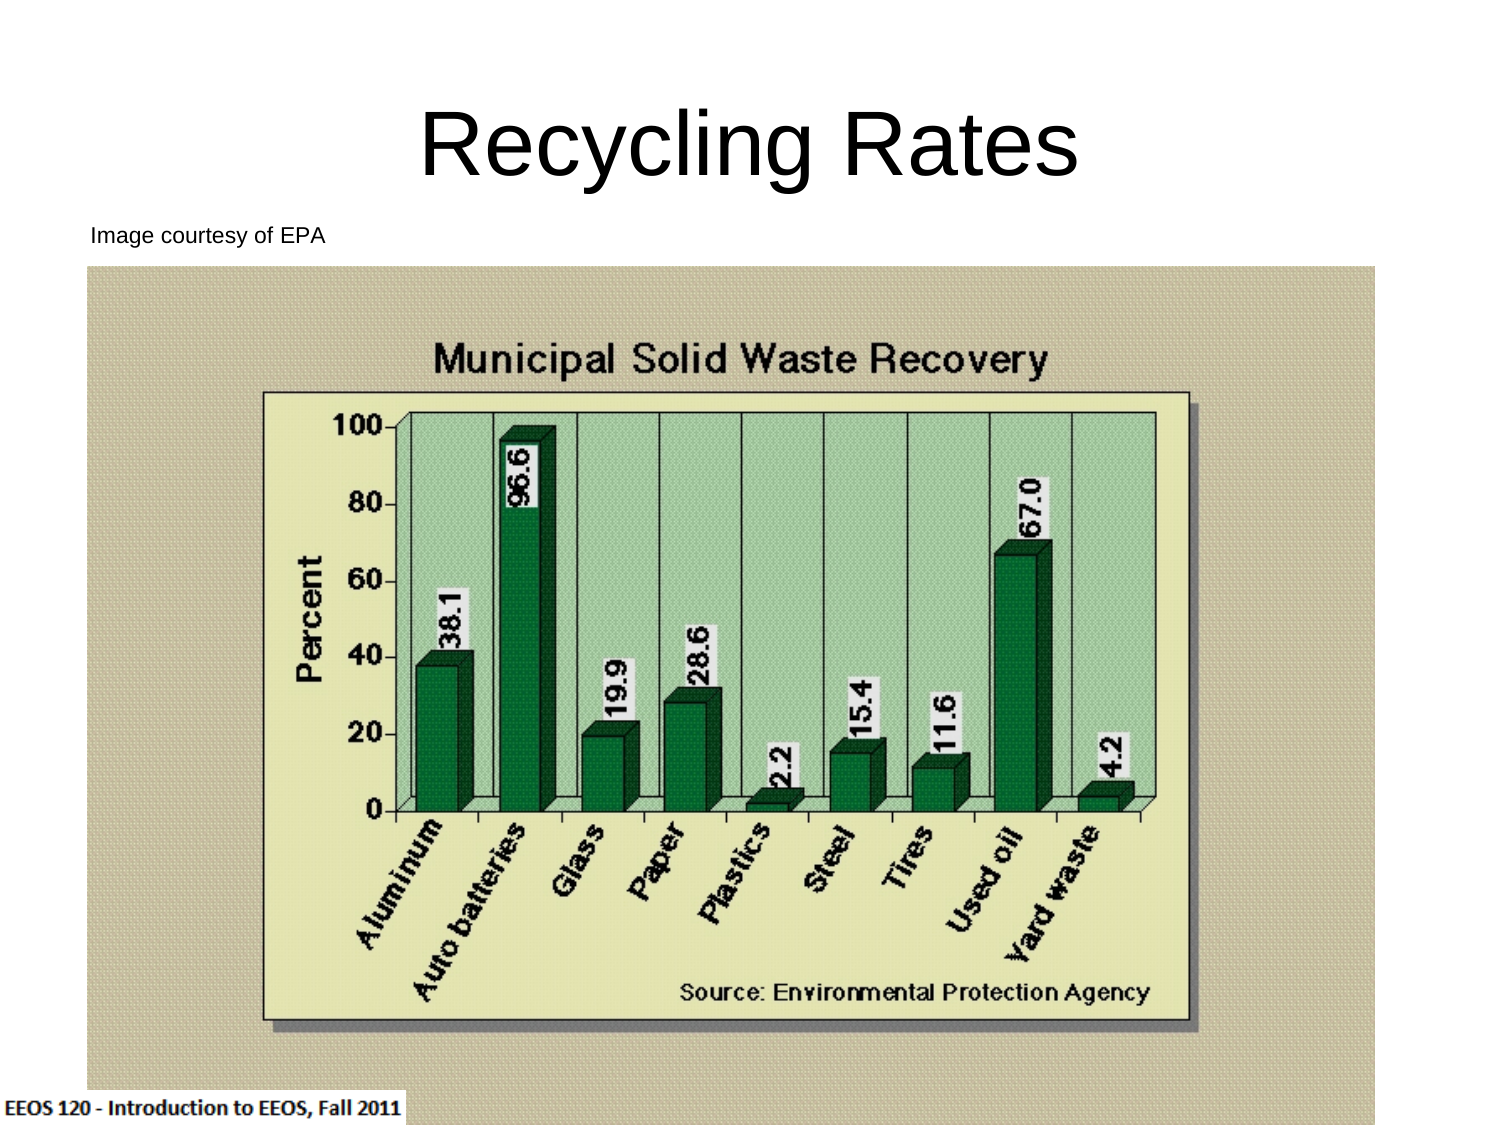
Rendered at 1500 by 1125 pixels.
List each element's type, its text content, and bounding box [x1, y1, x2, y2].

list [75, 262, 1426, 1006]
text_box Image courtesy of EPA [75, 212, 341, 256]
title Recycling Rates [75, 45, 1426, 233]
picture [0, 266, 1375, 1125]
